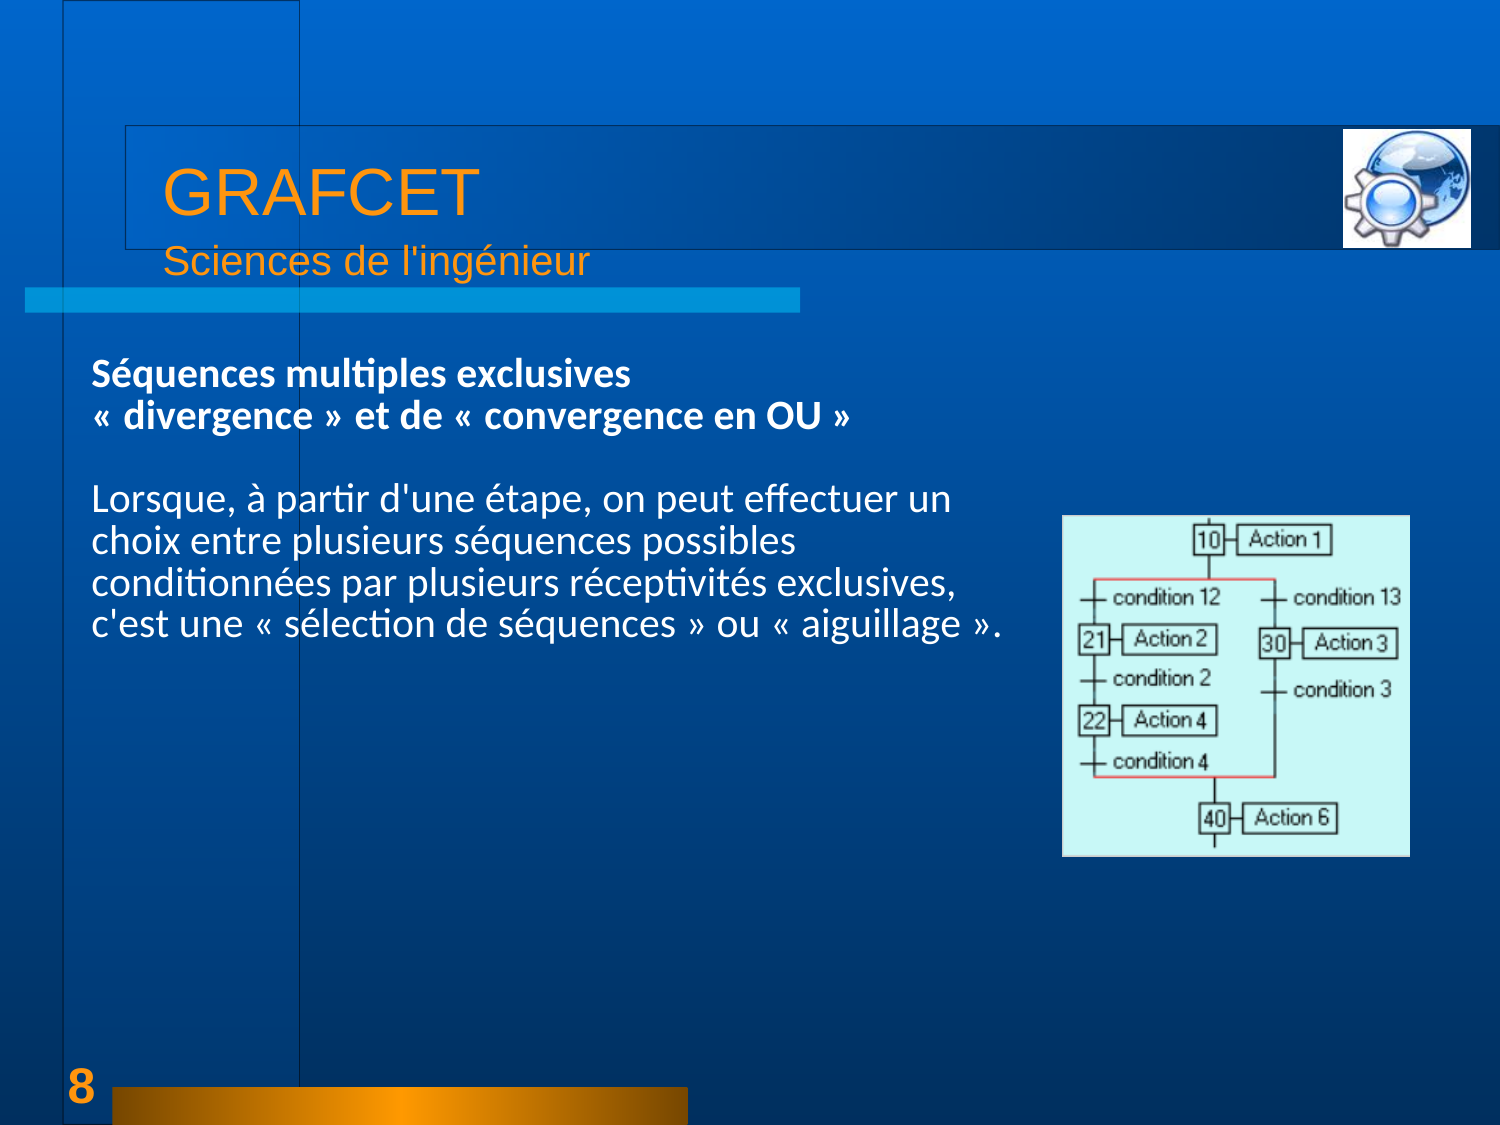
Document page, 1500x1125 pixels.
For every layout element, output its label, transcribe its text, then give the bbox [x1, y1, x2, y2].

picture [1343, 129, 1471, 248]
picture [1062, 515, 1410, 857]
text_box Séquences multiples exclusives « divergence » et de « convergence en OU » Lorsque, à partir d'une étape, on peut effectuer un choix entre plusieurs séquences possibles conditionnées par plusieurs réceptivités exclusives, c'est une « sélection de séquences » ou « aiguillage ». [76, 348, 1034, 1004]
